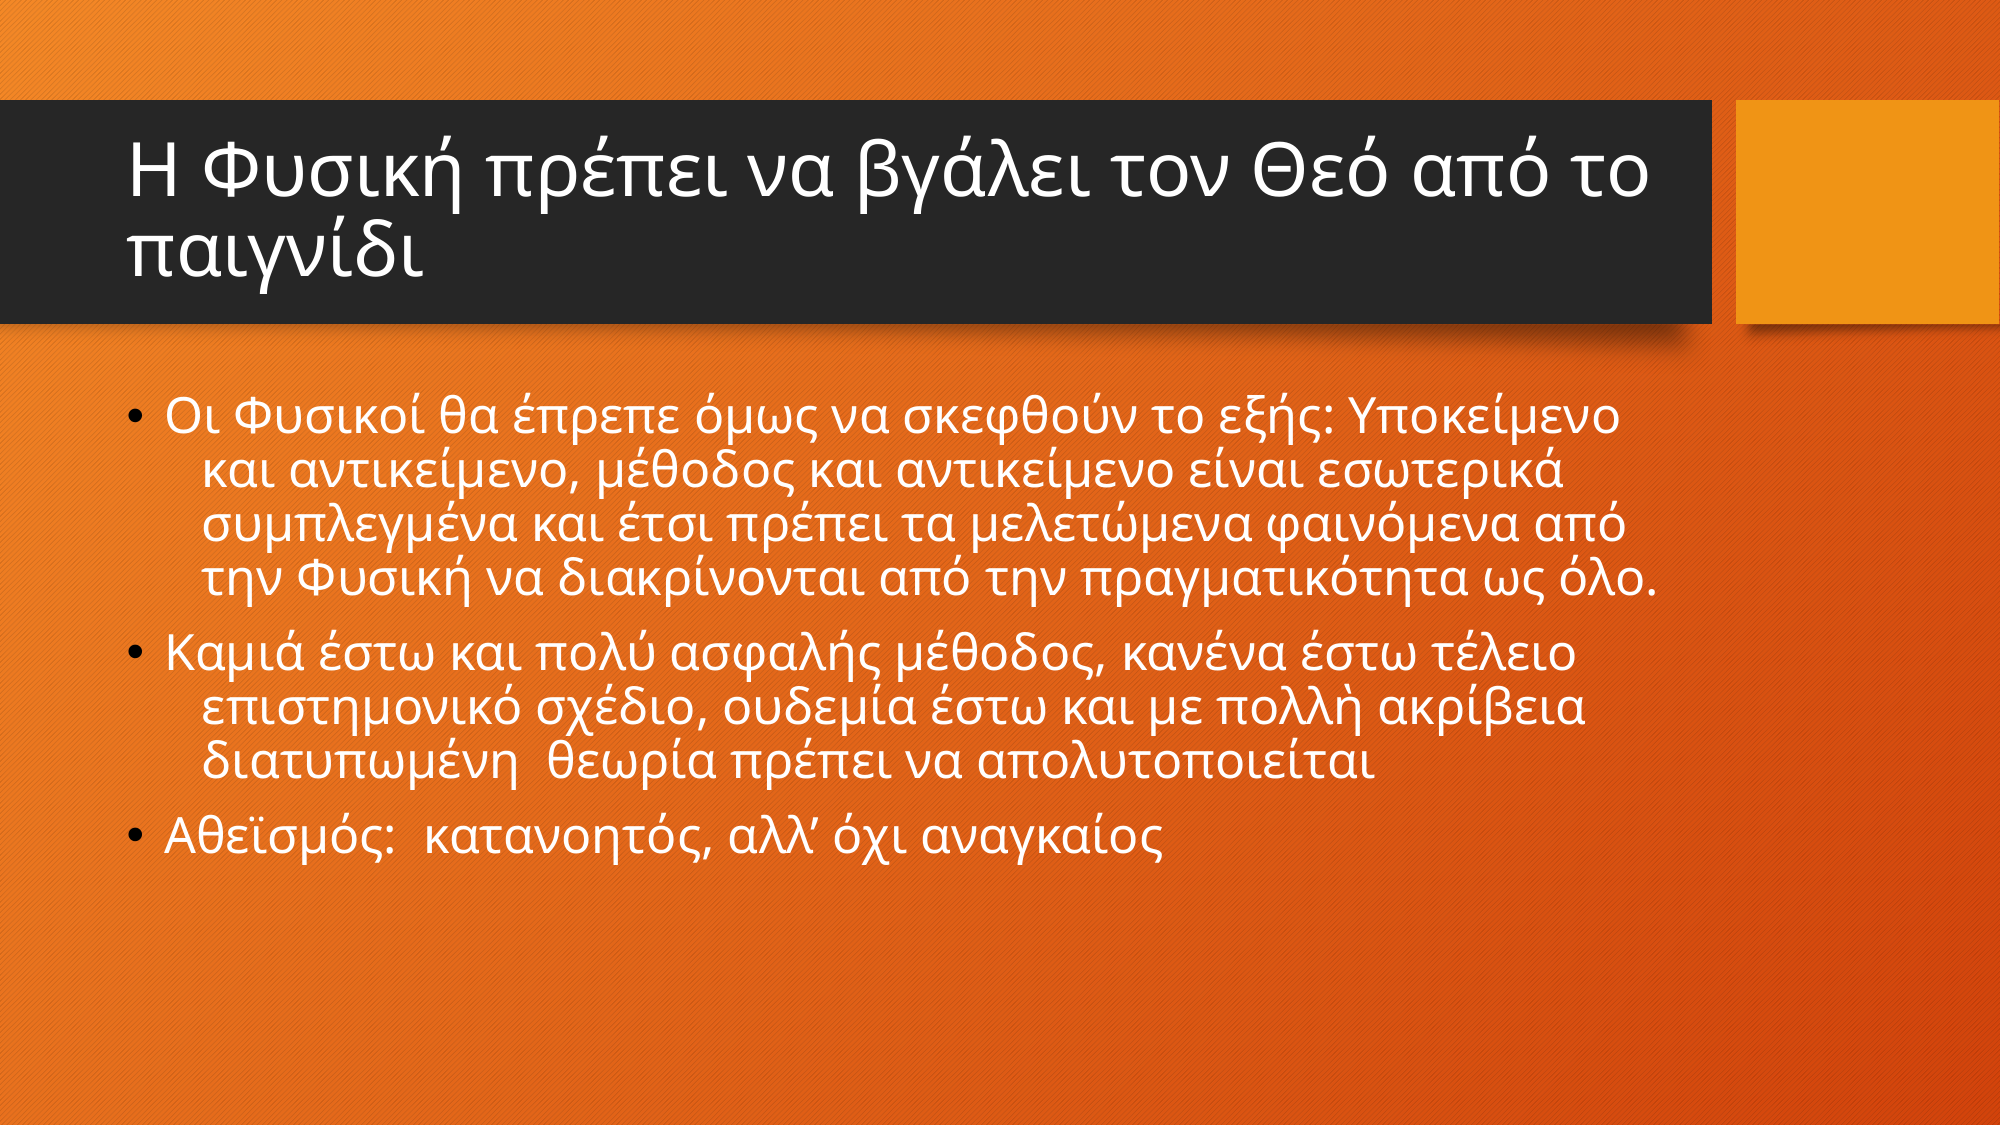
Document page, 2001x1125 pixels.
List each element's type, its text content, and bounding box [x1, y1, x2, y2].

list Οι Φυσικοί θα έπρεπε όμως να σκεφθούν το εξής: Υποκείμενο και αντικείμενο, μέθοδος και αντικείμενο είναι εσωτερικά συμπλεγμένα και έτσι πρέπει τα μελετώμενα φαινόμενα από την Φυσική να διακρίνονται από την πραγματικότητα ως όλο. Καμιά έστω και πολύ ασφαλής μέθοδος, κανένα έστω τέλειο επιστημονικό σχέδιο, ουδεμία έστω και με πολλὴ ακρίβεια διατυπωμένη θεωρία πρέπει να απολυτοποιείται Αθεϊσμός: κατανοητός, αλλ’ όχι αναγκαίος [111, 383, 1689, 974]
title Η Φυσική πρέπει να βγάλει τον Θεό από το παιγνίδι [111, 123, 1689, 301]
